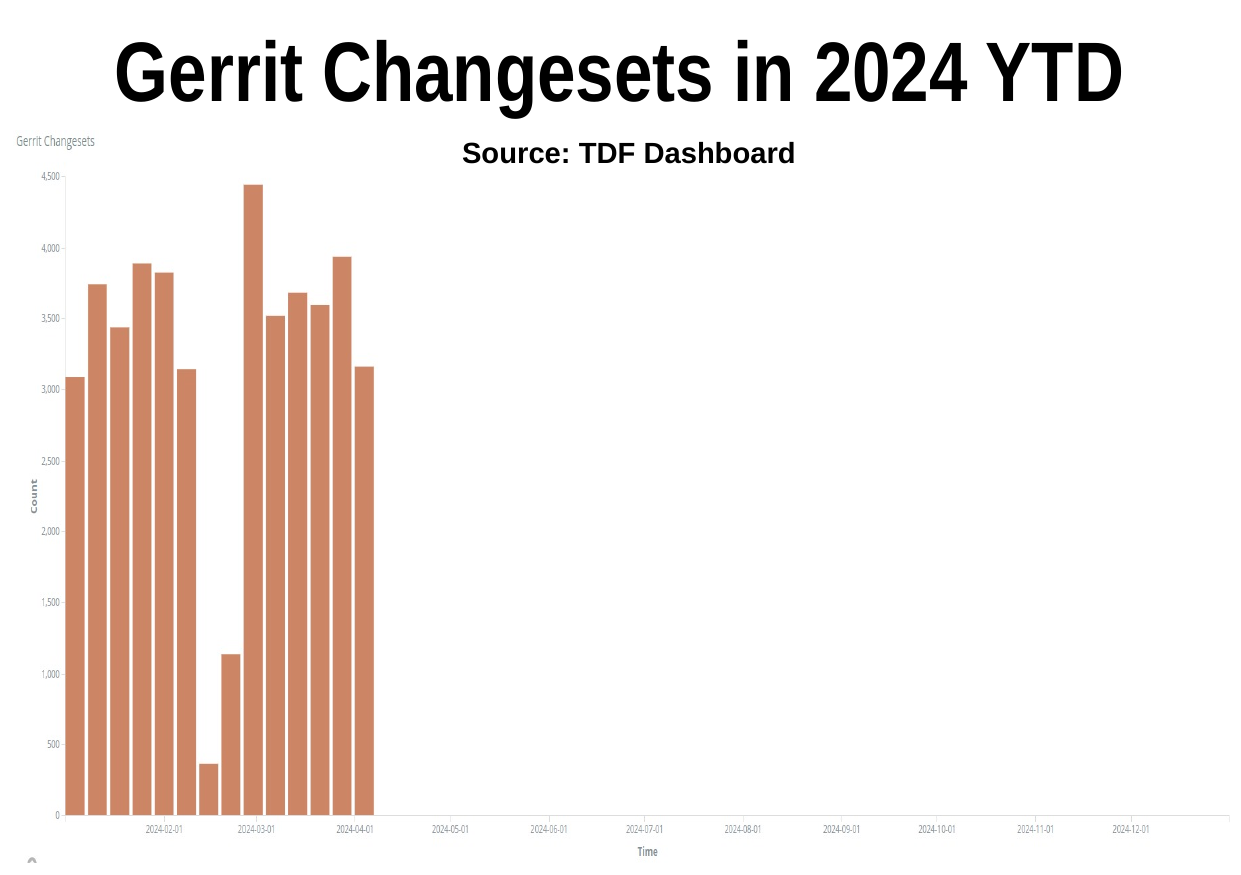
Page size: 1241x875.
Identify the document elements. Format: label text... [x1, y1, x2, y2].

title Gerrit Changesets in 2024 YTD [11, 12, 1229, 131]
picture [13, 130, 1230, 863]
text_box Source: TDF Dashboard [447, 130, 812, 184]
